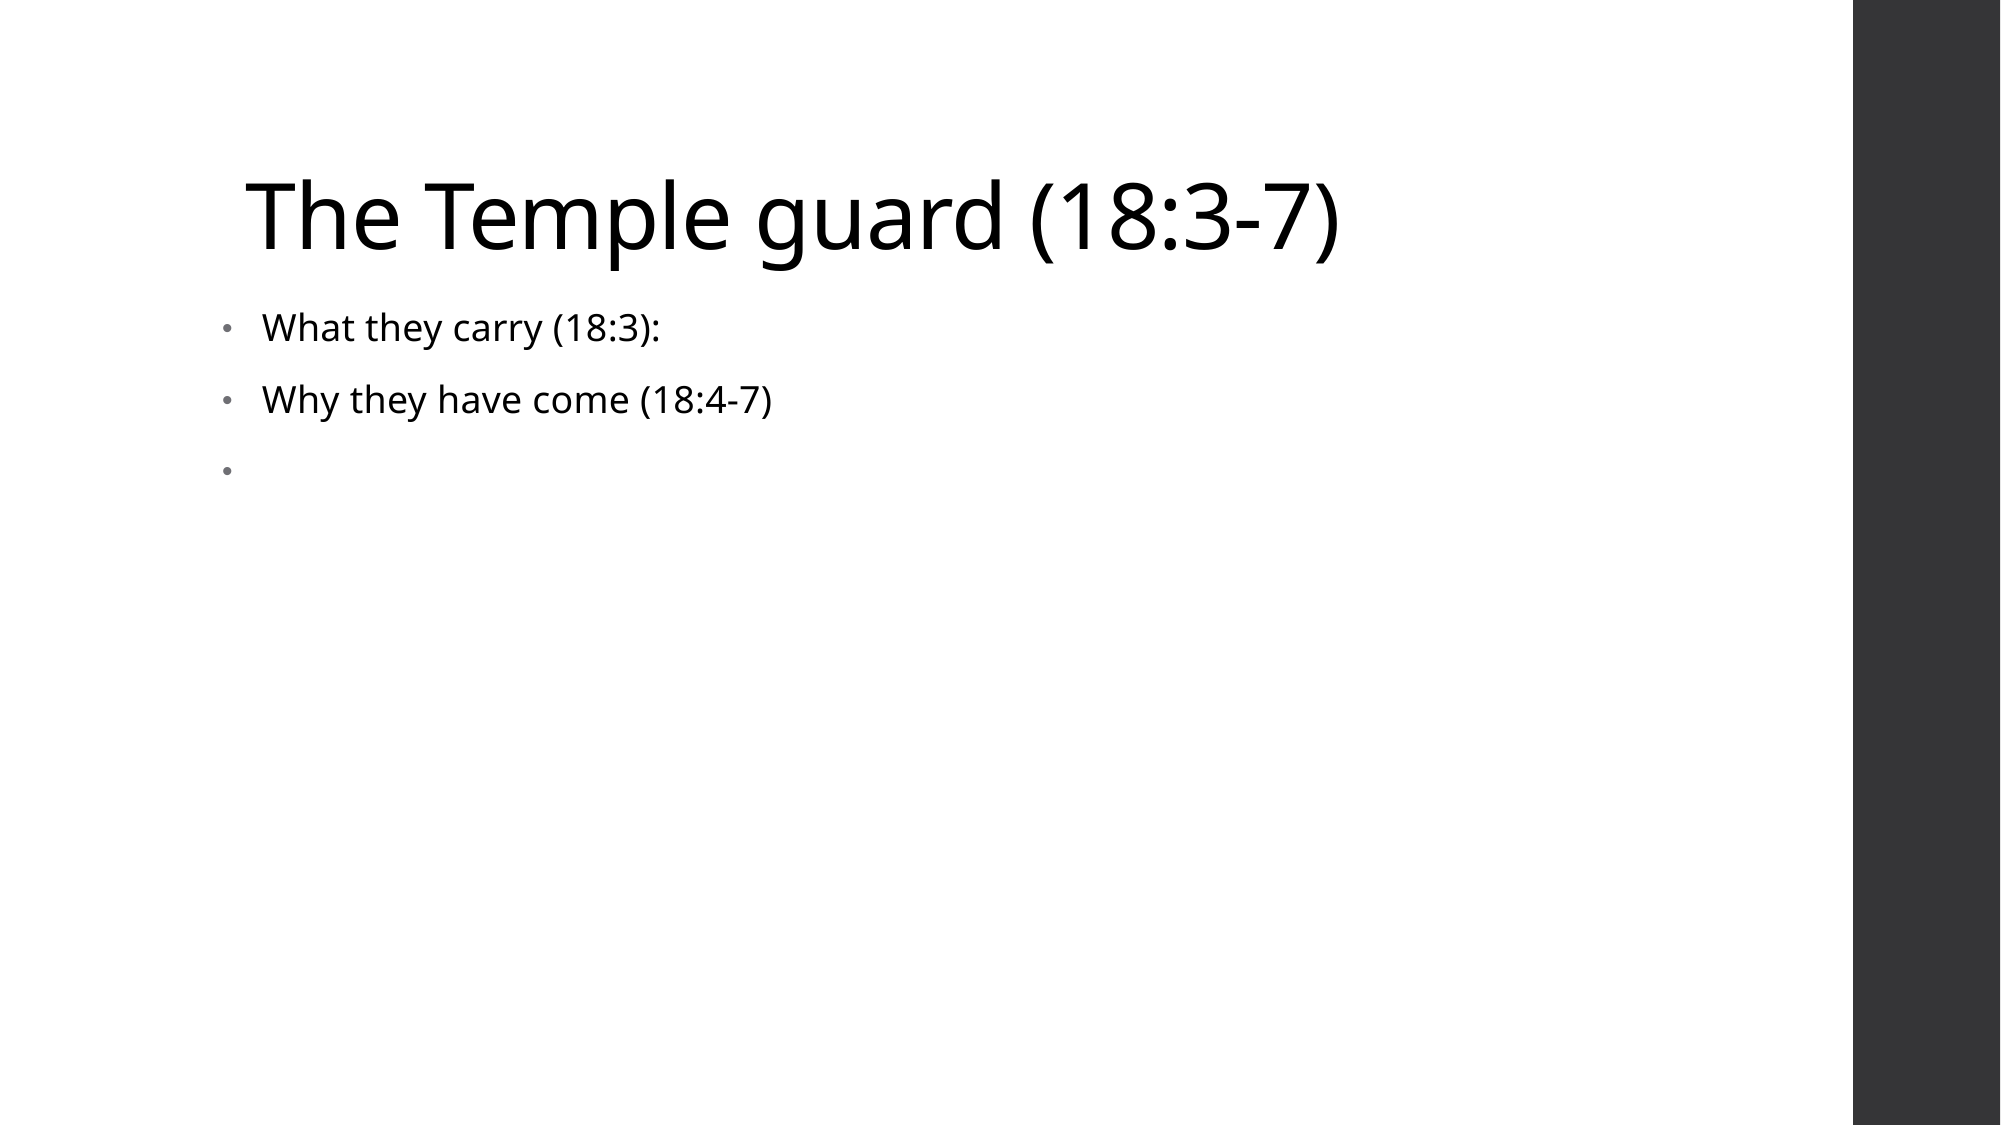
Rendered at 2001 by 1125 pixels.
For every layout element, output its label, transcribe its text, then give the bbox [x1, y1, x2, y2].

list What they carry (18:3): Why they have come (18:4-7) [206, 299, 1617, 1014]
title The Temple guard (18:3-7) [206, 60, 1797, 278]
